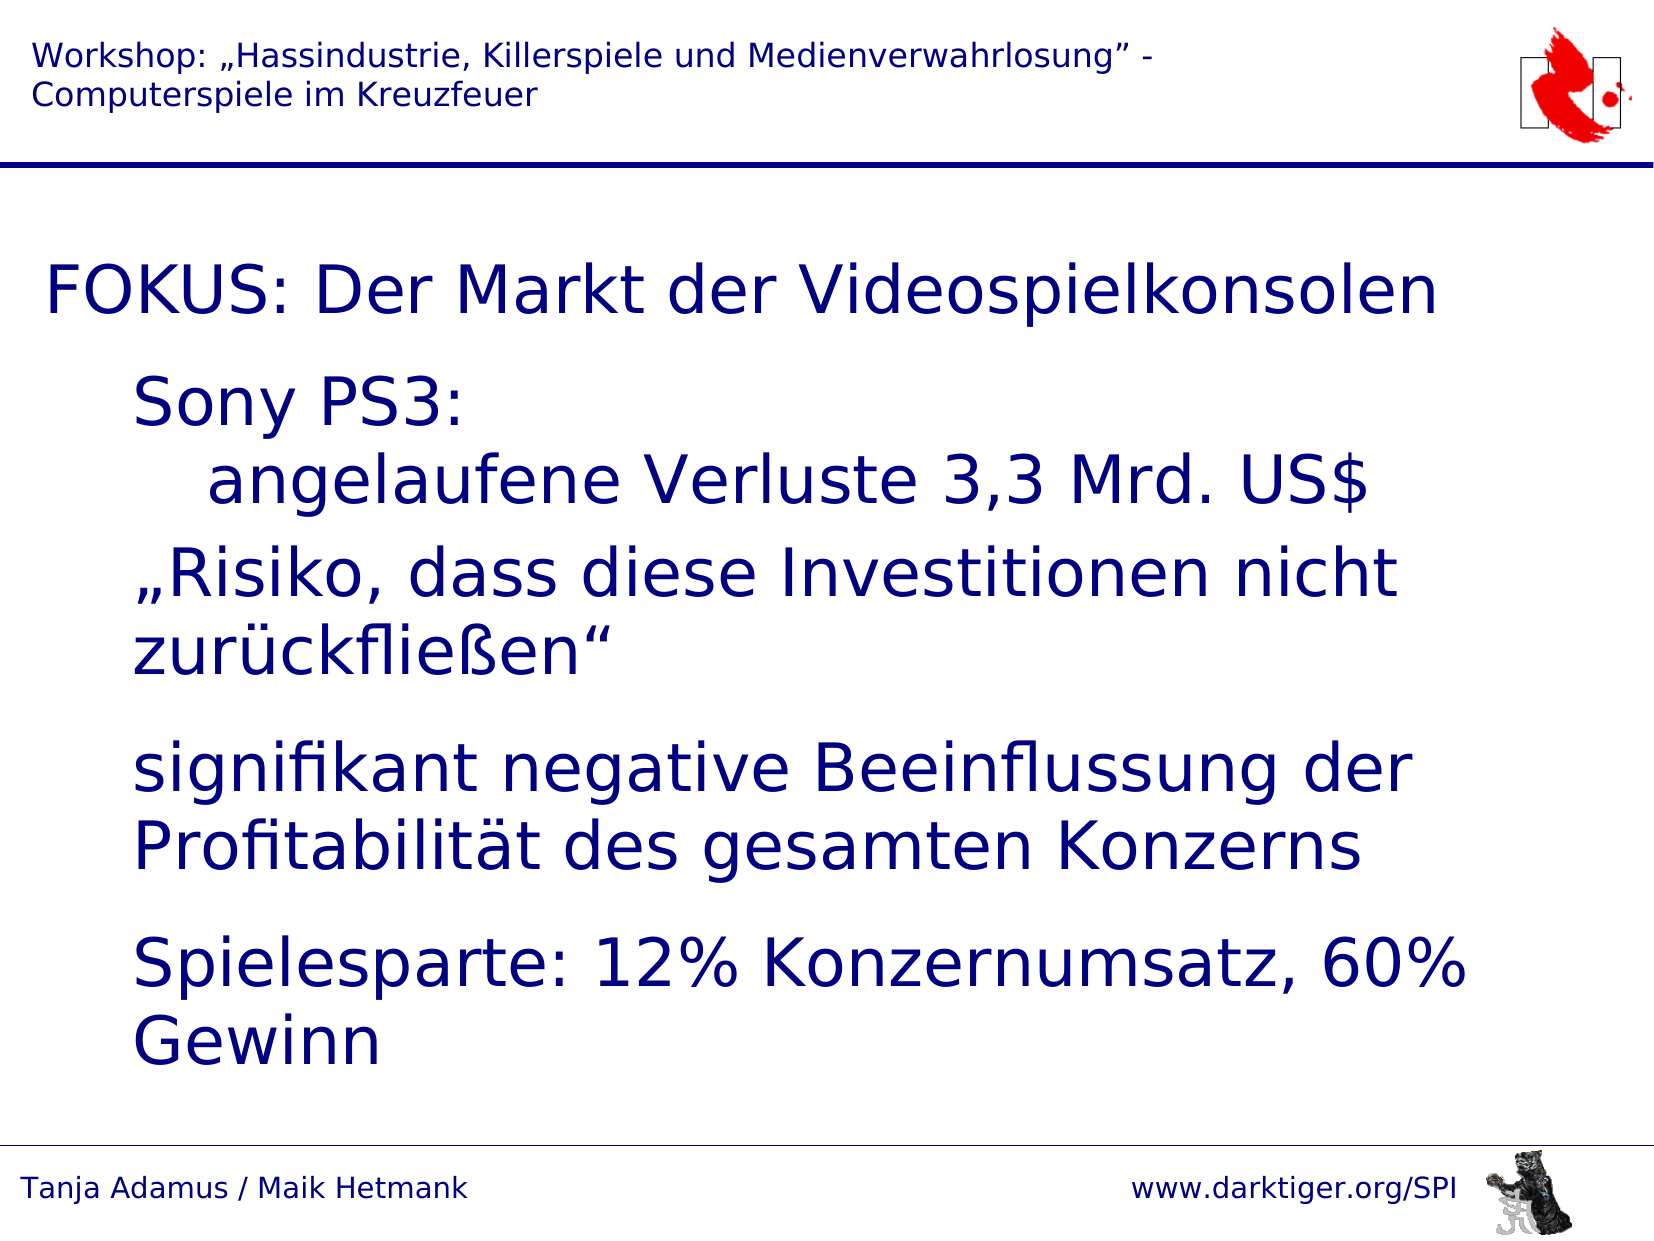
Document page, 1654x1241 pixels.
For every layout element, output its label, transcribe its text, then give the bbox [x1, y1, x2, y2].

text_box Workshop: „Hassindustrie, Killerspiele und Medienverwahrlosung” - Computerspiele im Kreuzfeuer [16, 29, 1418, 178]
text_box signifikant negative Beeinflussung der Profitabilität des gesamten Konzerns [118, 722, 1595, 893]
picture [1486, 1150, 1572, 1235]
text_box FOKUS: Der Markt der Videospielkonsolen [29, 244, 1654, 337]
text_box „Risiko, dass diese Investitionen nicht zurückfließen“ [118, 527, 1595, 698]
text_box Sony PS3: angelaufene Verluste 3,3 Mrd. US$ [118, 356, 1654, 527]
text_box Spielesparte: 12% Konzernumsatz, 60% Gewinn [118, 917, 1595, 1088]
picture [1503, 16, 1632, 148]
